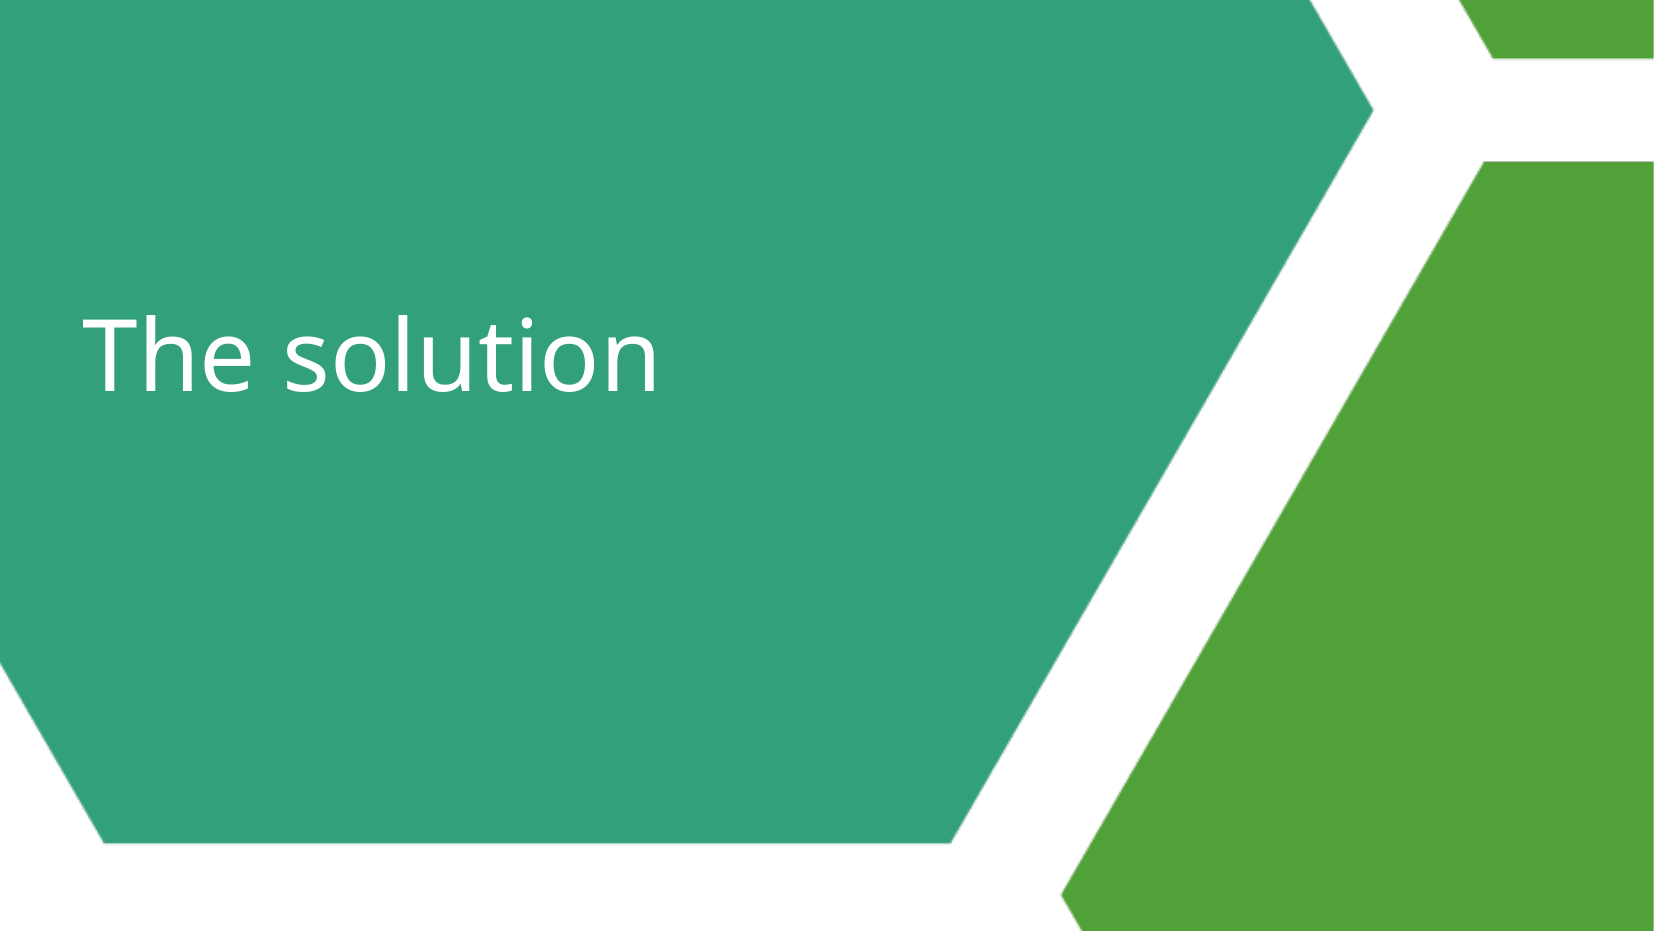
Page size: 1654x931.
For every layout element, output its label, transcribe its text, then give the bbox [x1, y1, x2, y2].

title The solution [82, 219, 1218, 486]
picture [0, 0, 1654, 931]
